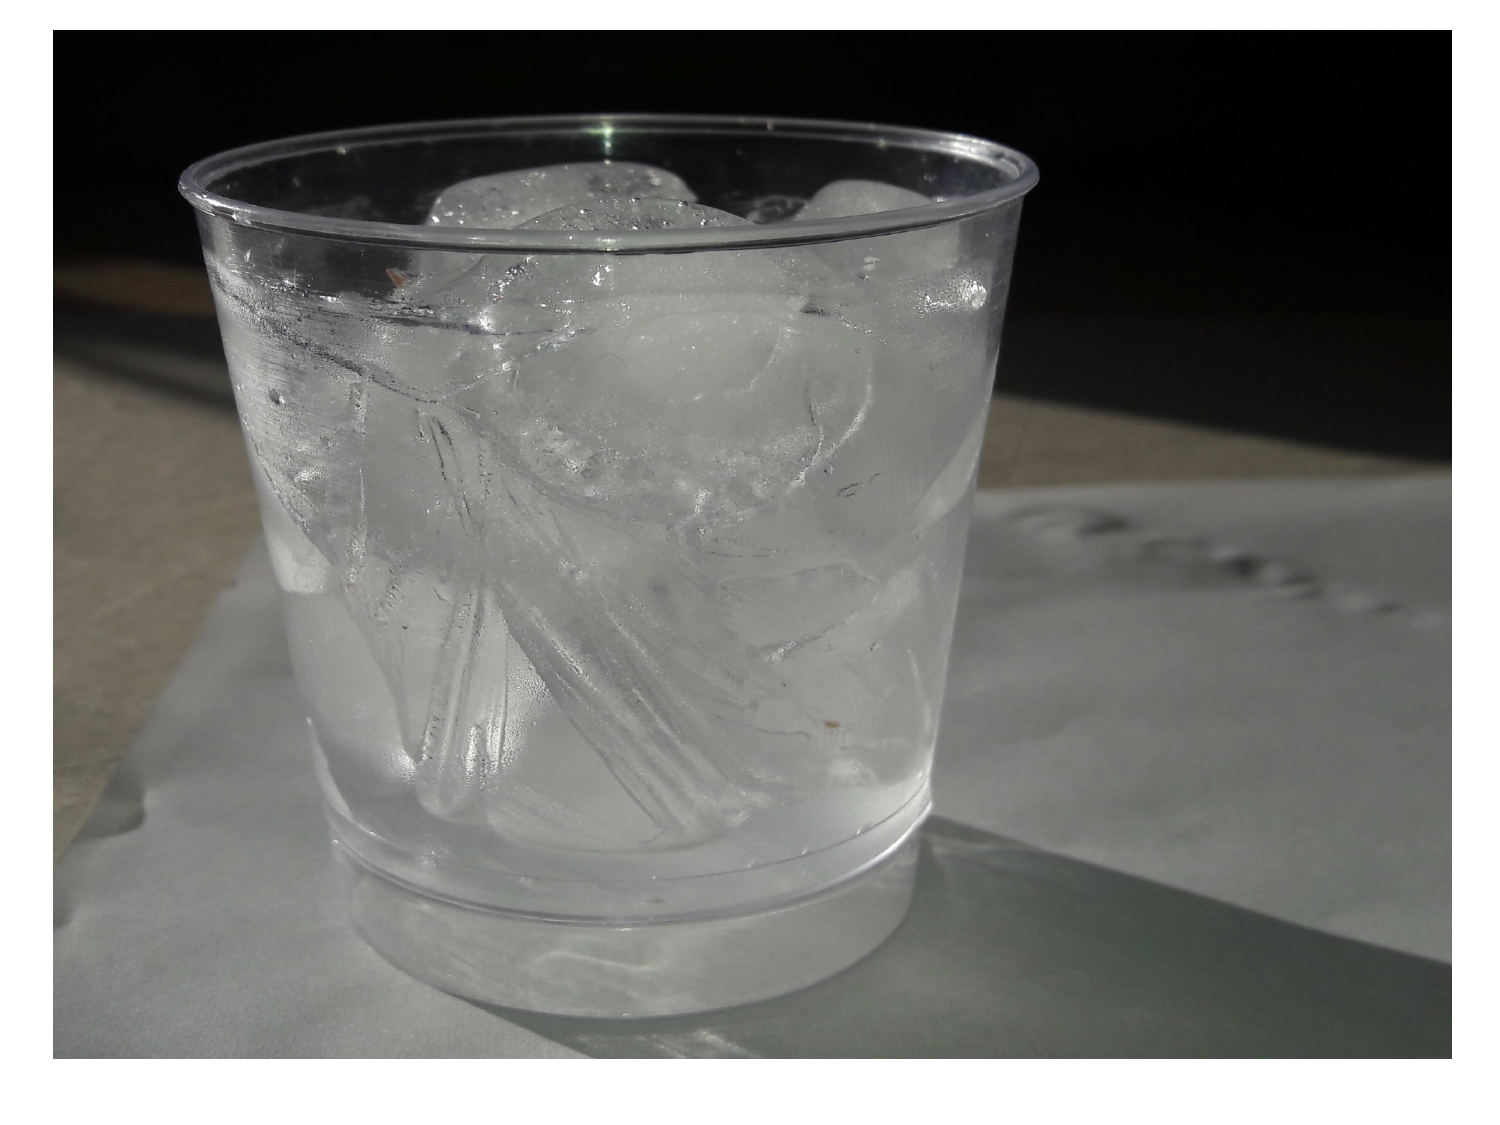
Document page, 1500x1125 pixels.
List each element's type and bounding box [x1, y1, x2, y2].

picture [53, 30, 1452, 1059]
